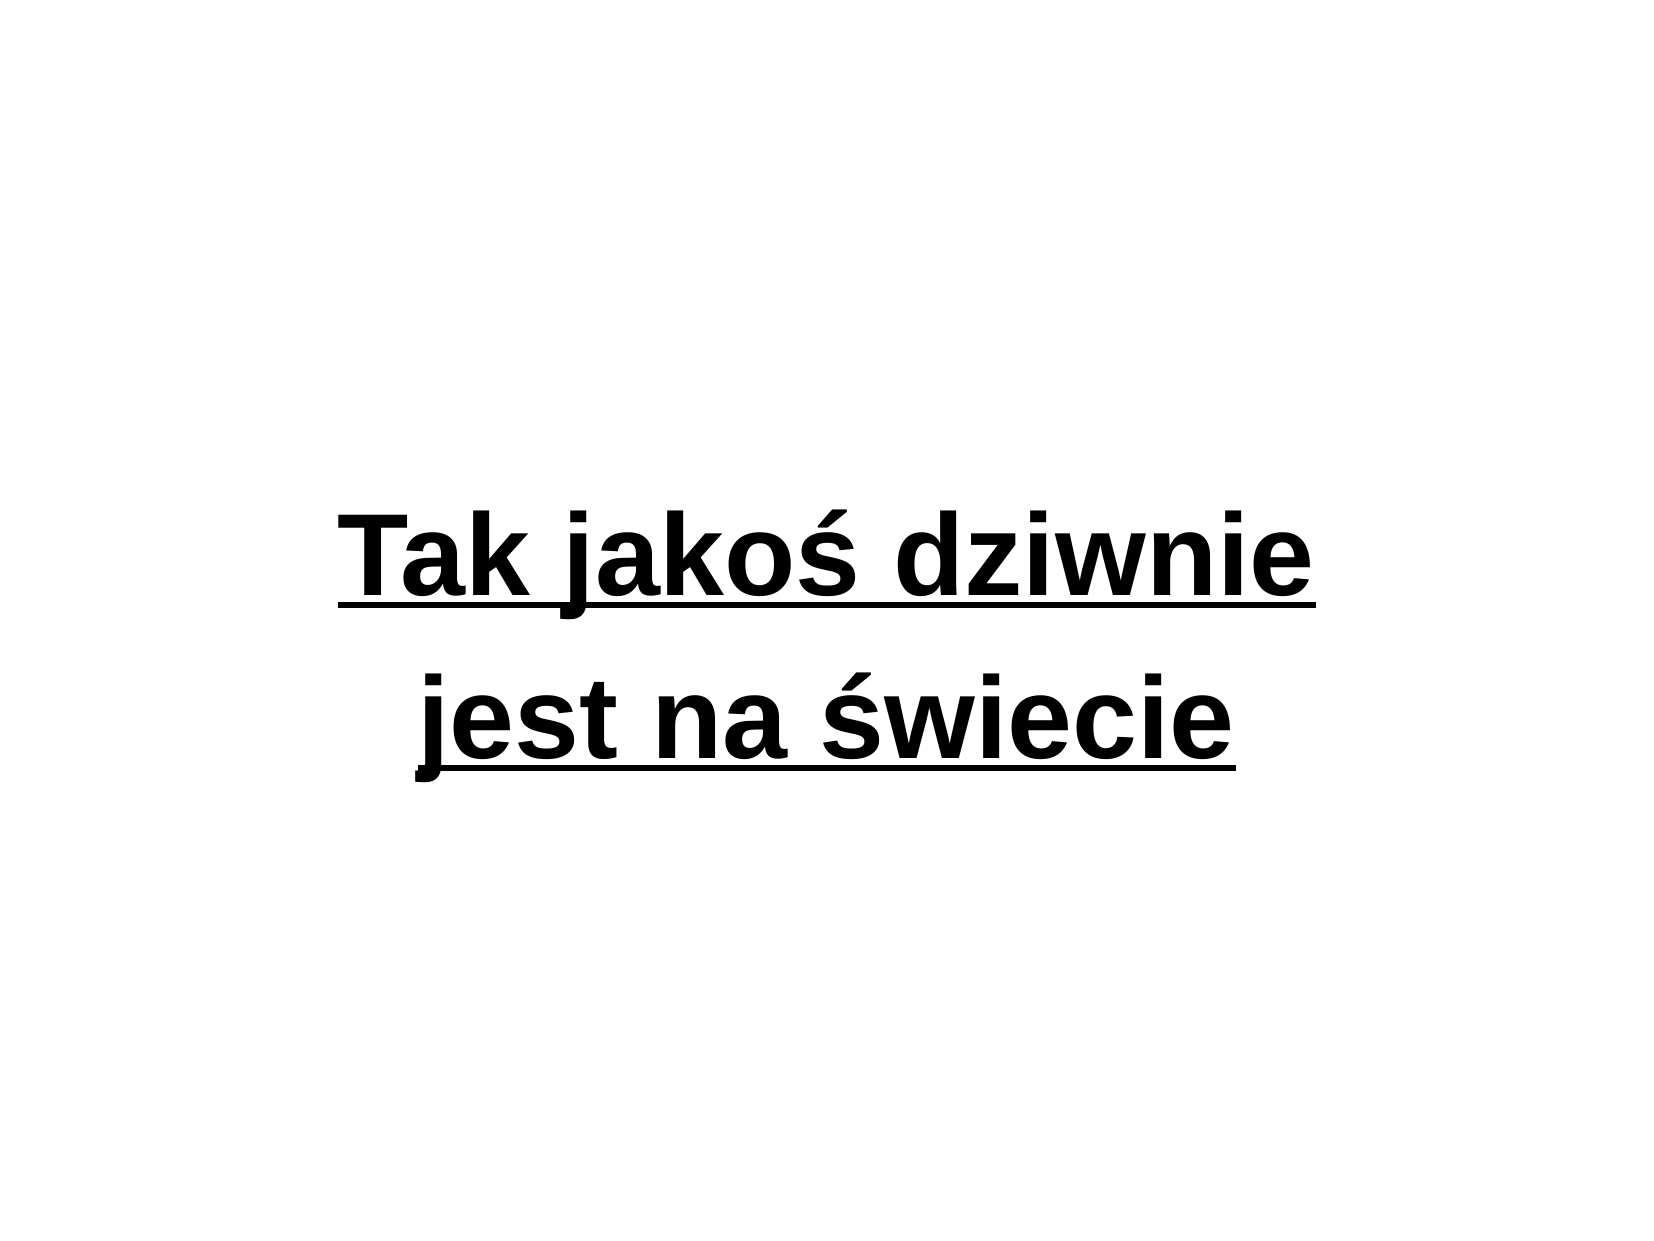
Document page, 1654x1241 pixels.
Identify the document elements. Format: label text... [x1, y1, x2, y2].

subtitle Tak jakoś dziwnie jest na świecie [0, 0, 1654, 1241]
